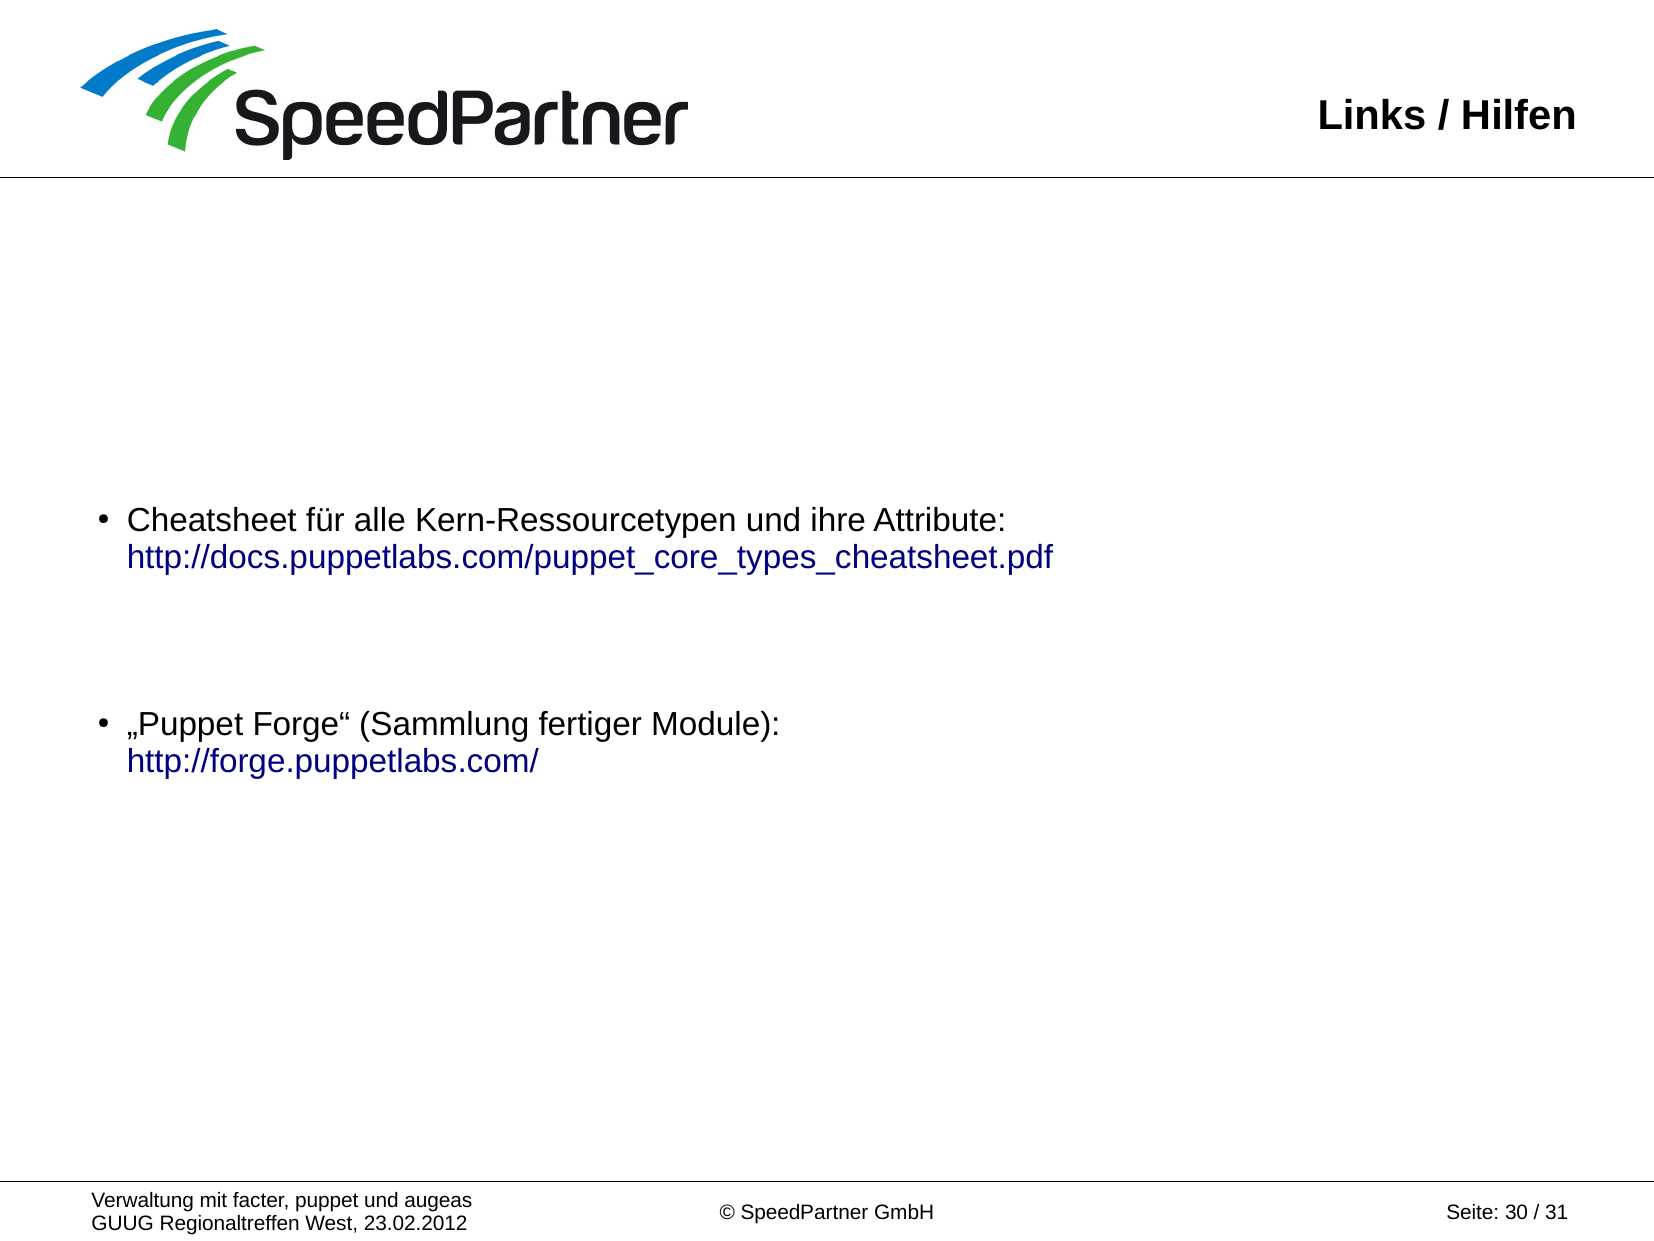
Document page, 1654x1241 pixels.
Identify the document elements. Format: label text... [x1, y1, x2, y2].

picture [80, 29, 688, 160]
title Links / Hilfen [590, 70, 1577, 160]
text_box Cheatsheet für alle Kern-Ressourcetypen und ihre Attribute: http://docs.puppetlabs.com/puppet_core_types_cheatsheet.pdf „Puppet Forge“ (Sammlung fertiger Module): http://forge.puppetlabs.com/ [82, 253, 1565, 1177]
